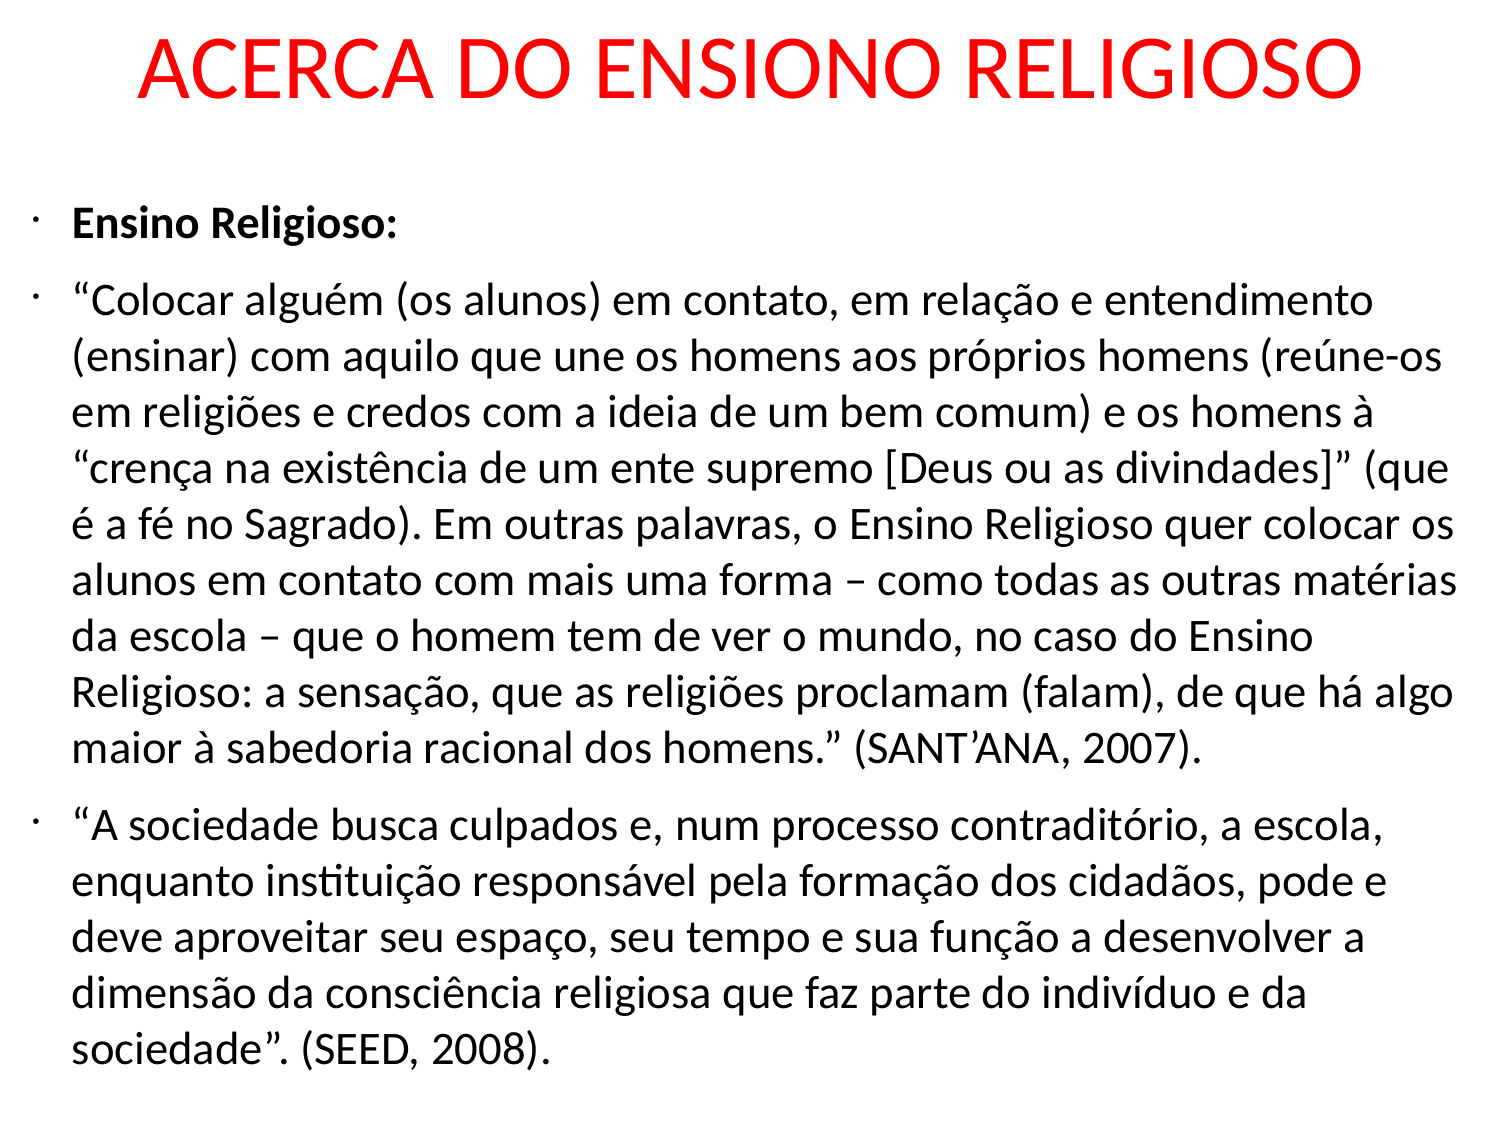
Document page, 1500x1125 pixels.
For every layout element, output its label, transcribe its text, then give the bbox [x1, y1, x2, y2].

list Ensino Religioso: “Colocar alguém (os alunos) em contato, em relação e entendimento (ensinar) com aquilo que une os homens aos próprios homens (reúne-os em religiões e credos com a ideia de um bem comum) e os homens à “crença na existência de um ente supremo [Deus ou as divindades]” (que é a fé no Sagrado). Em outras palavras, o Ensino Religioso quer colocar os alunos em contato com mais uma forma – como todas as outras matérias da escola – que o homem tem de ver o mundo, no caso do Ensino Religioso: a sensação, que as religiões proclamam (falam), de que há algo maior à sabedoria racional dos homens.” (SANT’ANA, 2007). “A sociedade busca culpados e, num processo contraditório, a escola, enquanto instituição responsável pela formação dos cidadãos, pode e deve aproveitar seu espaço, seu tempo e sua função a desenvolver a dimensão da consciência religiosa que faz parte do indivíduo e da sociedade”. (SEED, 2008). [17, 184, 1483, 1094]
title ACERCA DO ENSIONO RELIGIOSO [76, 0, 1427, 184]
